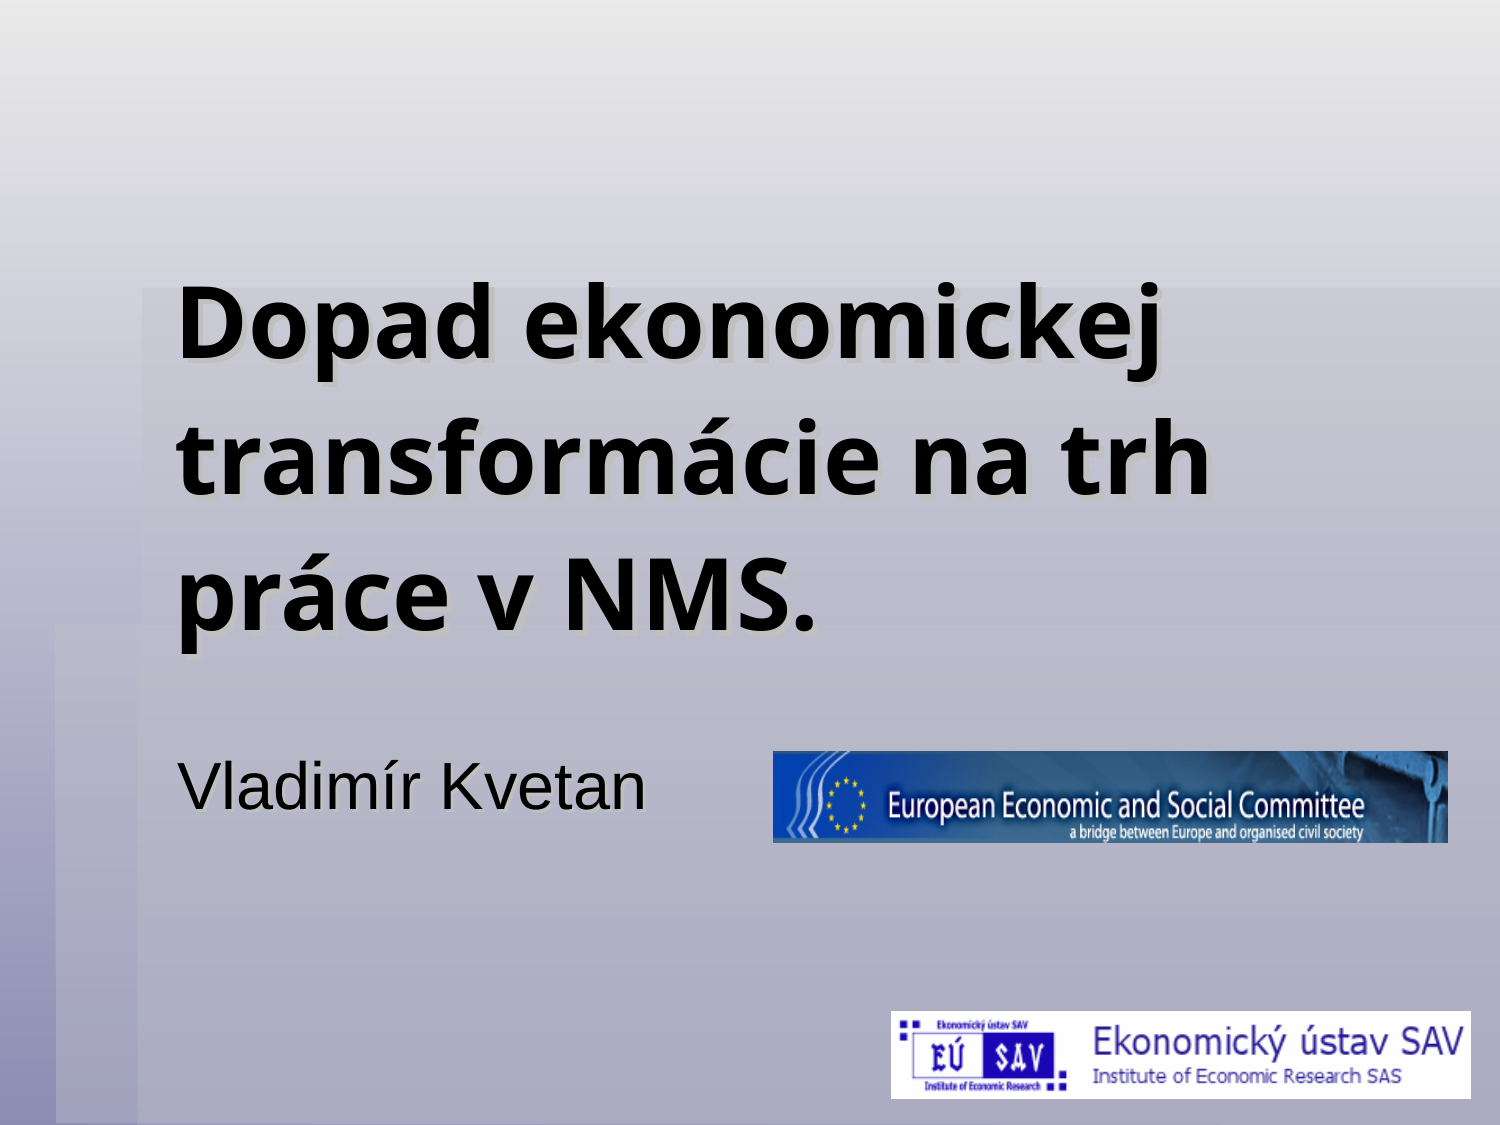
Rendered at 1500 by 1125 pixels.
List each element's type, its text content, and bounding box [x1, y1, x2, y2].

subtitle Vladimír Kvetan [162, 650, 1276, 939]
title Dopad ekonomickej transformácie na trh práce v NMS. [159, 243, 1435, 619]
picture [773, 751, 1448, 843]
picture [891, 1011, 1471, 1099]
